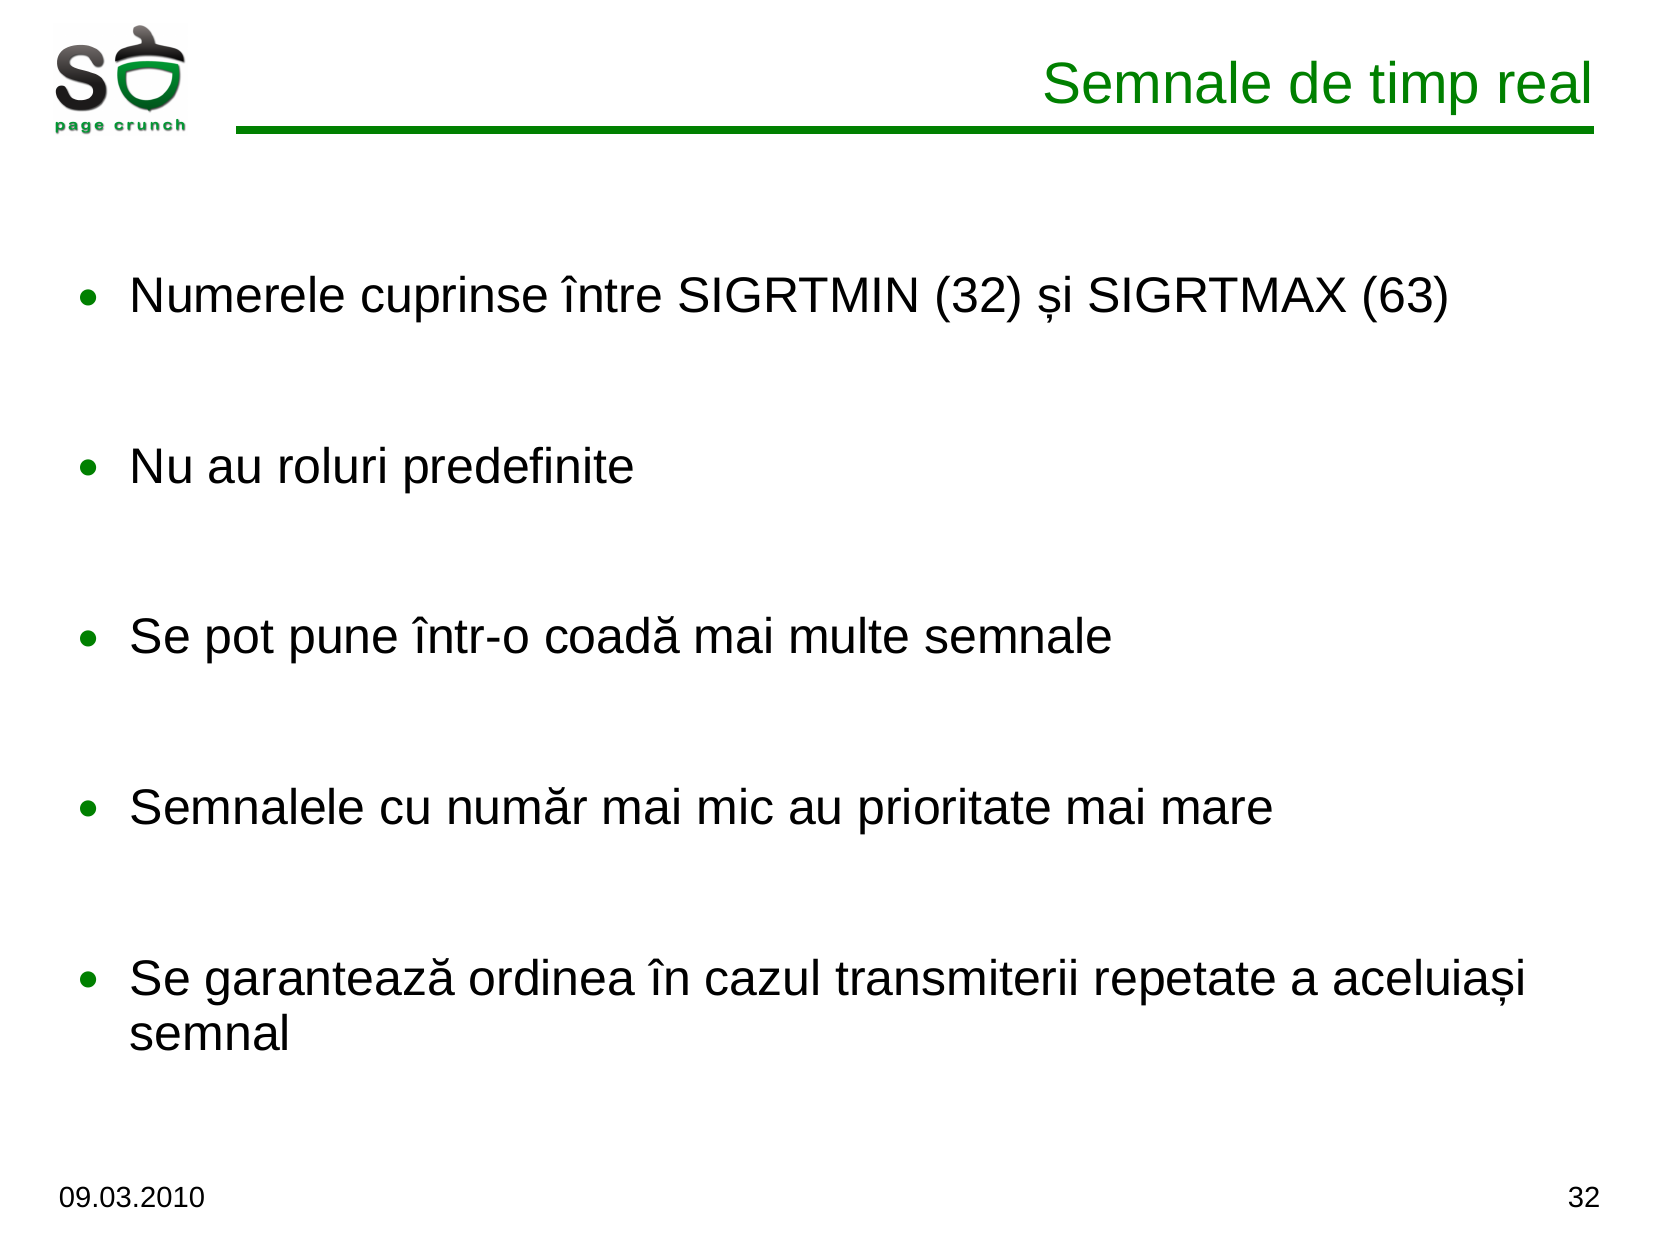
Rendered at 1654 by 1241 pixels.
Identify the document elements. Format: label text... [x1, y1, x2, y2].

title Semnale de timp real [236, 49, 1595, 119]
list Numerele cuprinse între SIGRTMIN (32) și SIGRTMAX (63) Nu au roluri predefinite Se pot pune într-o coadă mai multe semnale Semnalele cu număr mai mic au prioritate mai mare Se garantează ordinea în cazul transmiterii repetate a aceluiași semnal [59, 177, 1595, 1152]
picture [53, 23, 188, 136]
